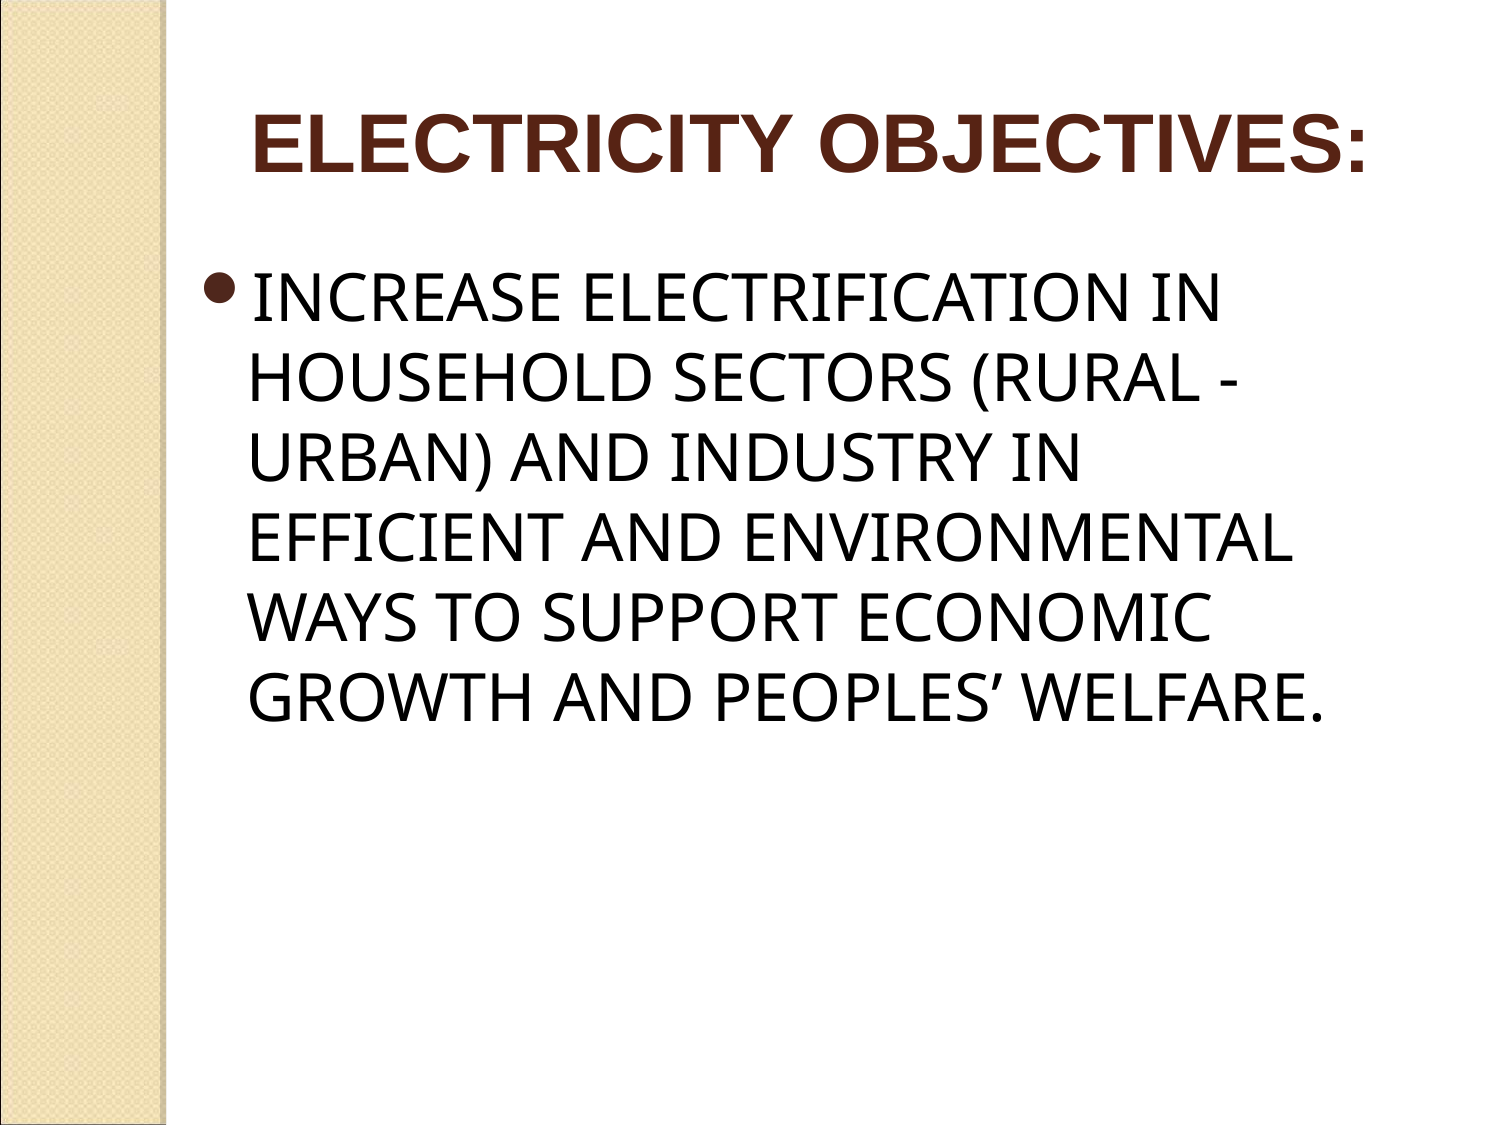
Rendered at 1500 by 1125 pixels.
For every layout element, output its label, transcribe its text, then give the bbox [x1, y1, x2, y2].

list INCREASE ELECTRIFICATION IN HOUSEHOLD SECTORS (RURAL - URBAN) AND INDUSTRY IN EFFICIENT AND ENVIRONMENTAL WAYS TO SUPPORT ECONOMIC GROWTH AND PEOPLES’ WELFARE. [171, 247, 1402, 1035]
title ELECTRICITY OBJECTIVES: [235, 45, 1466, 233]
picture [0, 0, 166, 1125]
